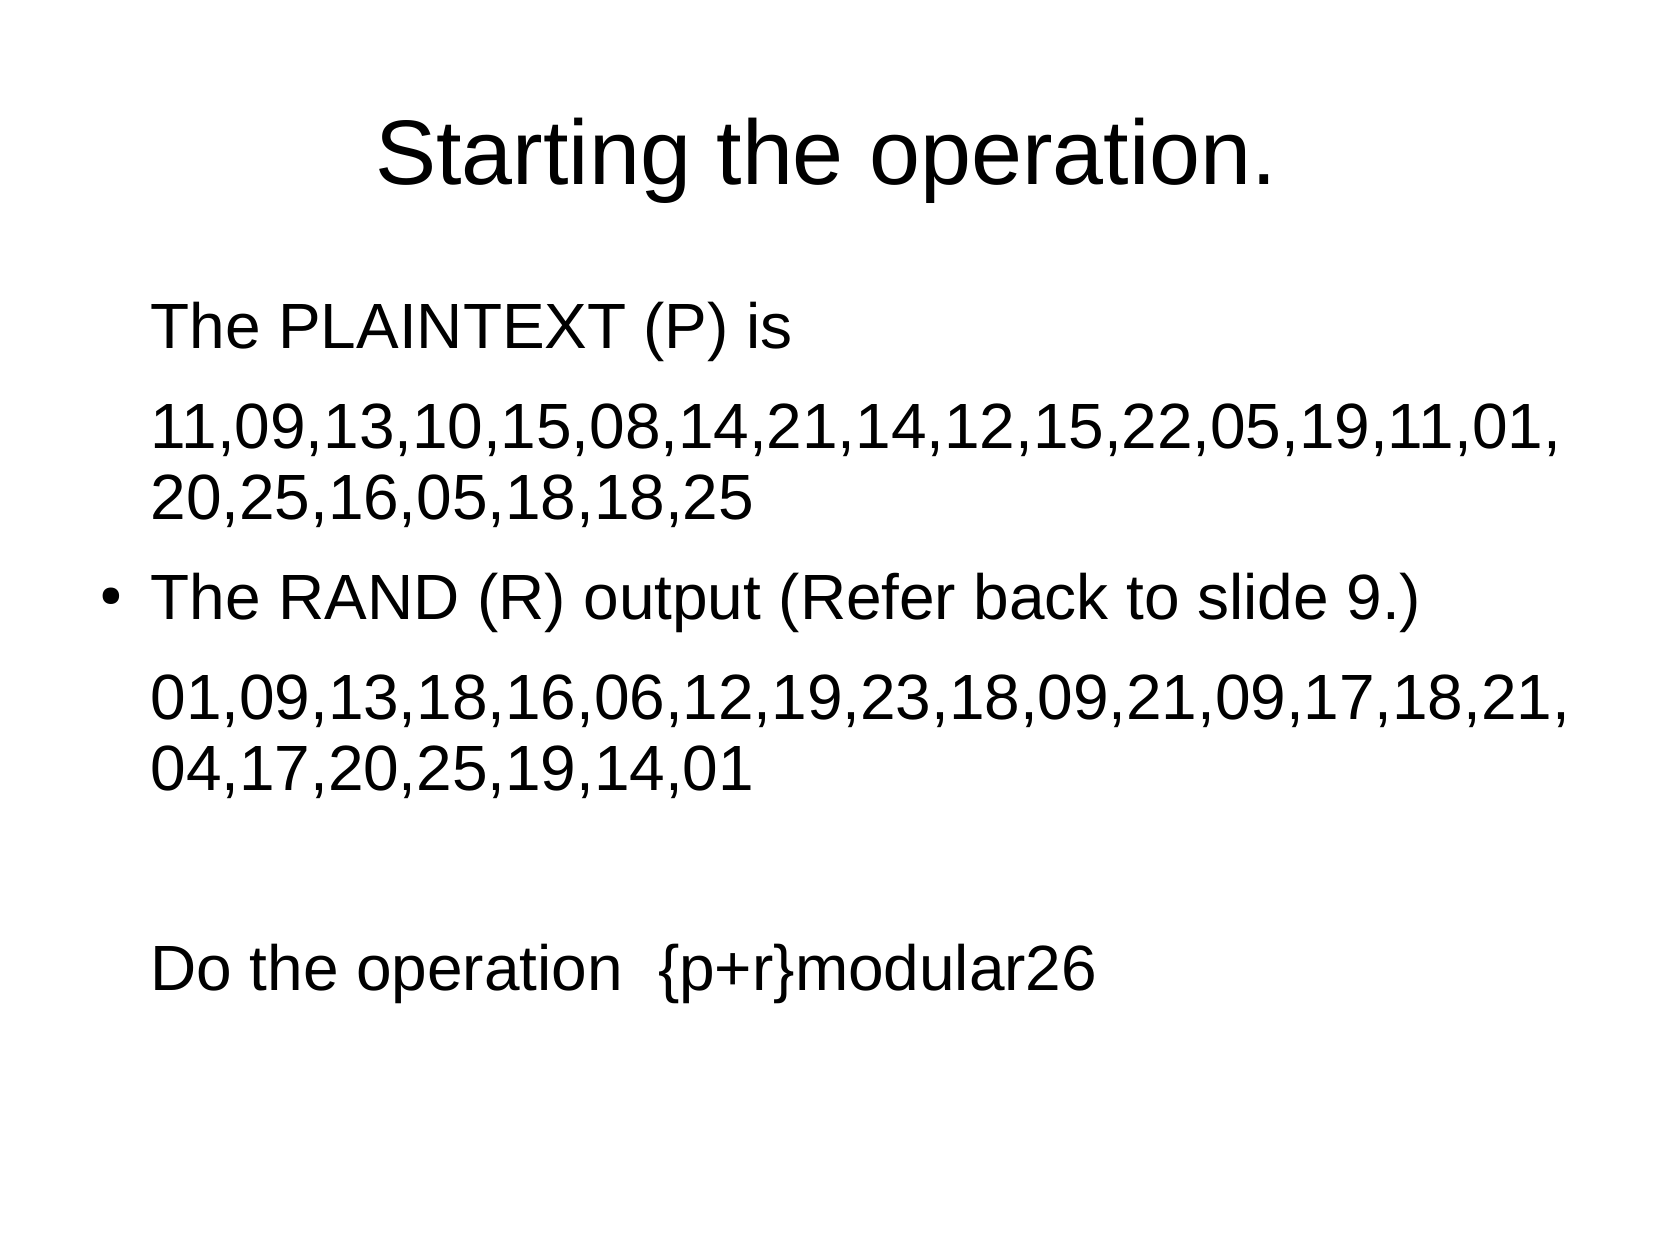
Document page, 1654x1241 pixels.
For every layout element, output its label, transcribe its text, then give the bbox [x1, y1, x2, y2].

list The PLAINTEXT (P) is 11,09,13,10,15,08,14,21,14,12,15,22,05,19,11,01,20,25,16,05,18,18,25 The RAND (R) output (Refer back to slide 9.) 01,09,13,18,16,06,12,19,23,18,09,21,09,17,18,21,04,17,20,25,19,14,01 Do the operation {p+r}modular26 [82, 290, 1571, 1010]
title Starting the operation. [82, 49, 1571, 257]
